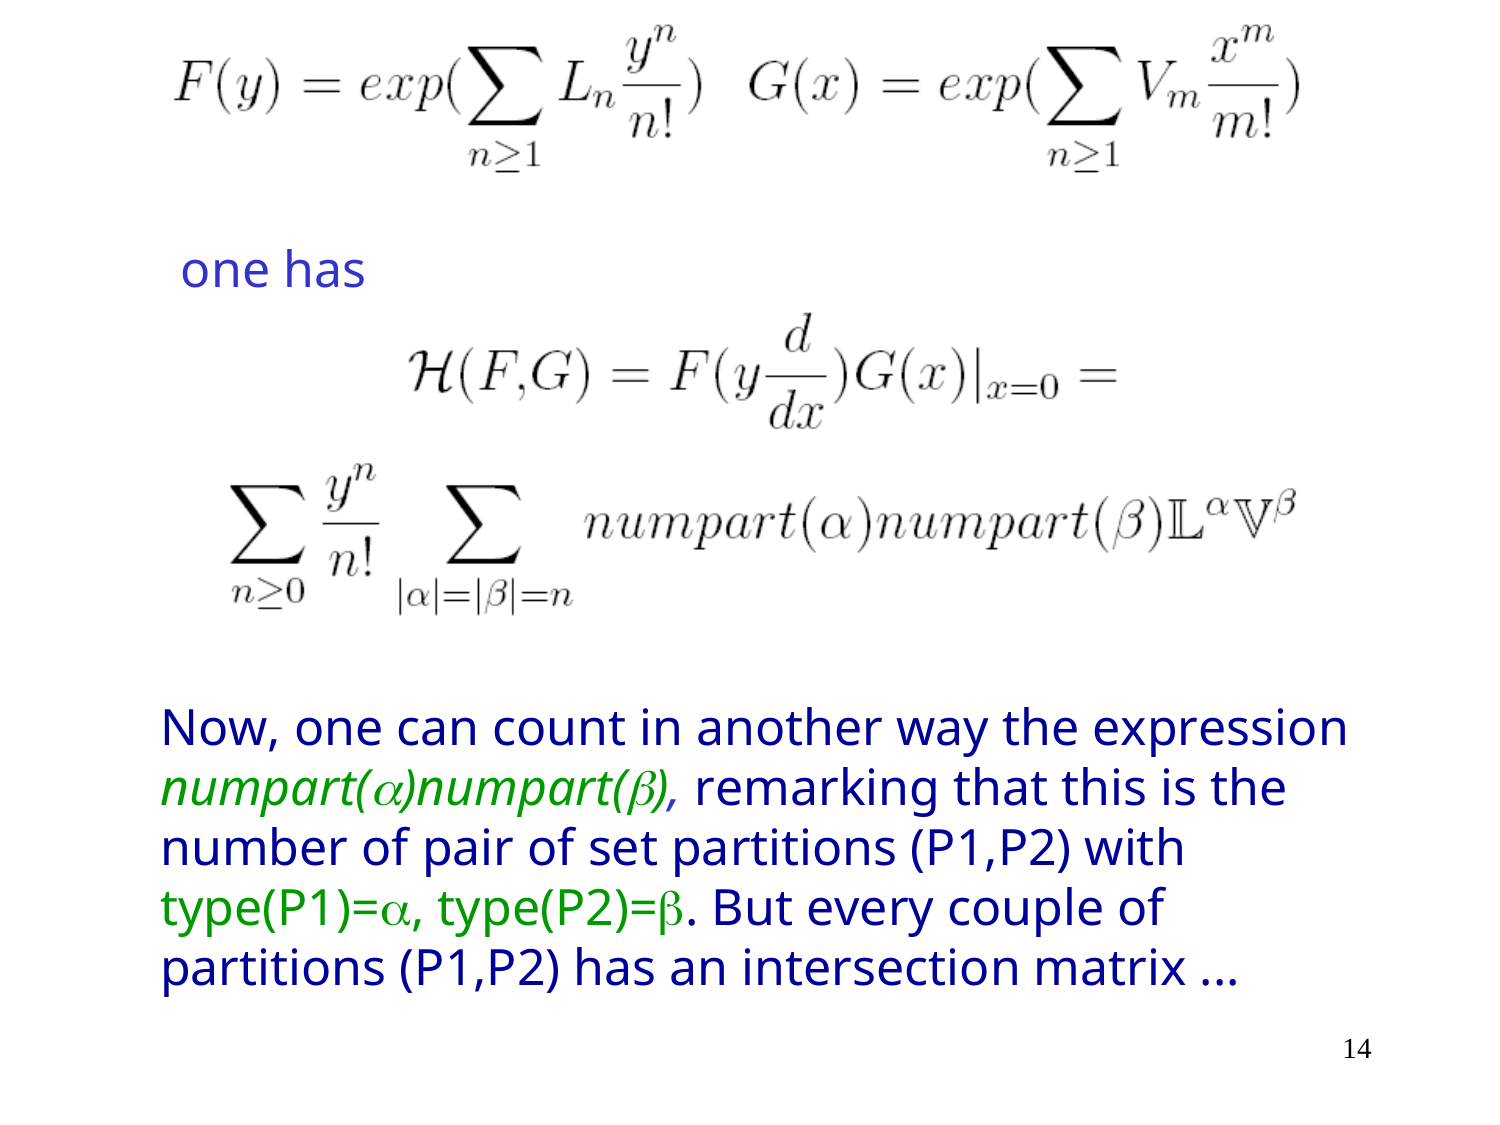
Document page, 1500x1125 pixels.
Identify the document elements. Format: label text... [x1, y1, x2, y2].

picture [187, 299, 1307, 625]
text_box Now, one can count in another way the expression numpart()numpart(), remarking that this is the number of pair of set partitions (P1,P2) with type(P1)=, type(P2)=. But every couple of partitions (P1,P2) has an intersection matrix ... [145, 687, 1365, 1003]
picture [174, 14, 1307, 182]
text_box one has [166, 230, 382, 366]
